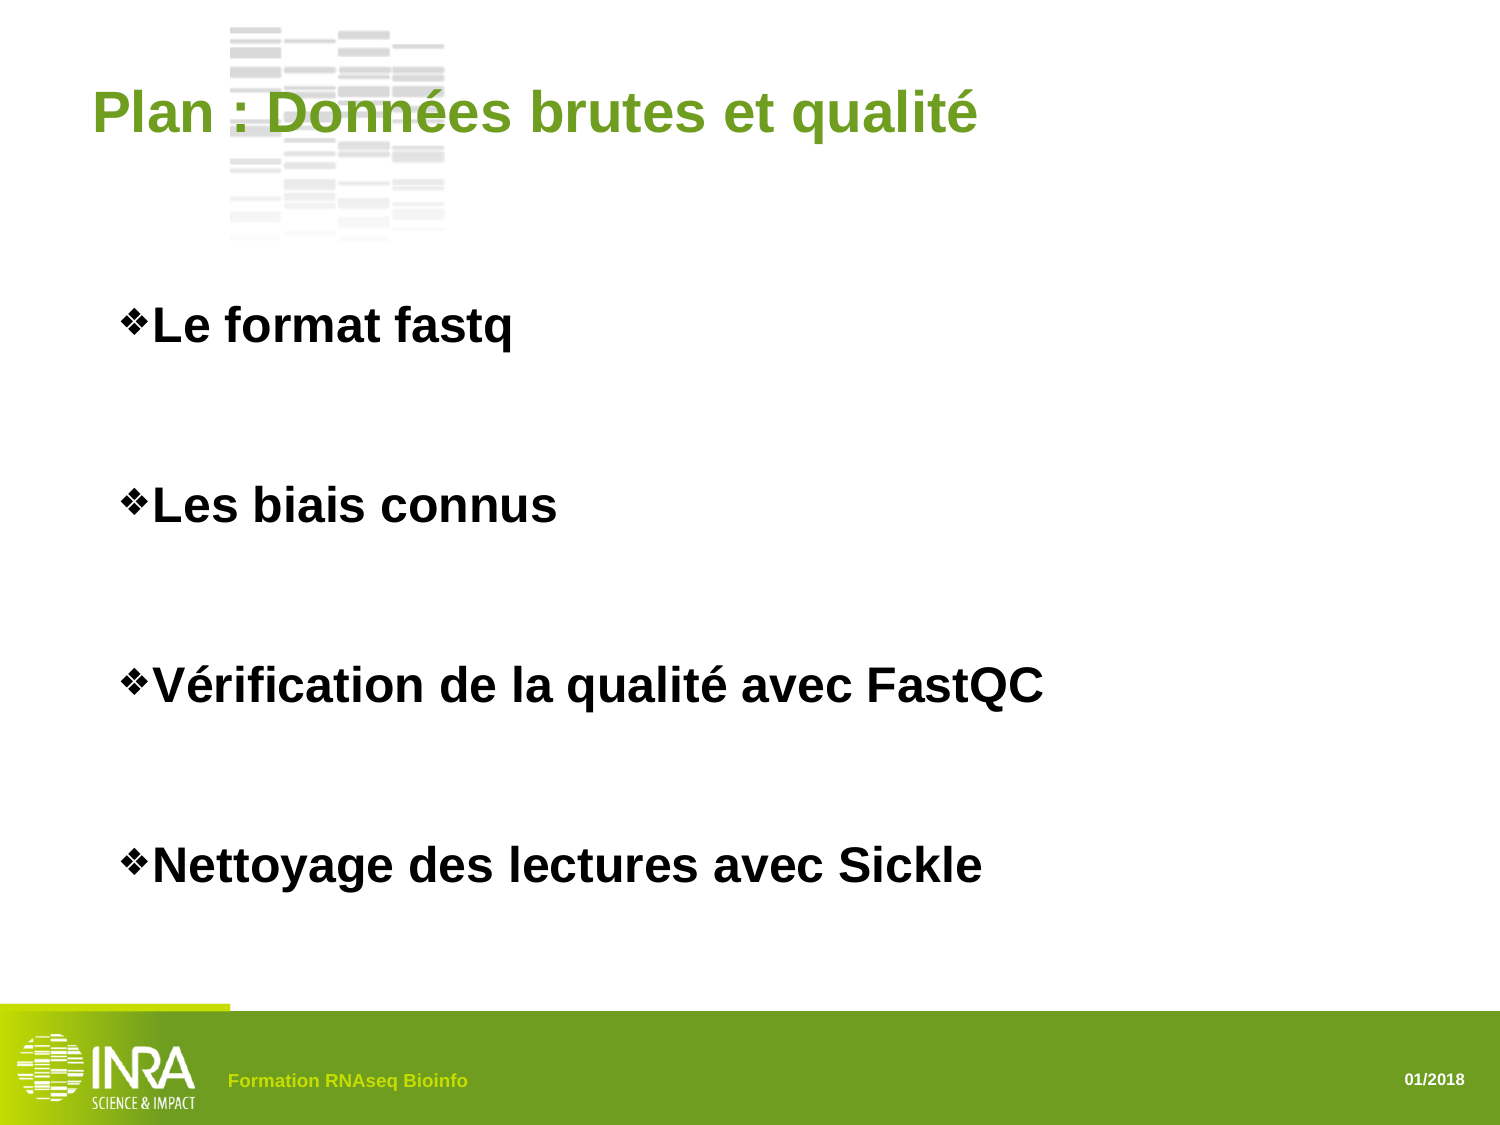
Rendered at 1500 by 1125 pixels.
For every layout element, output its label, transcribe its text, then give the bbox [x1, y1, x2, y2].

picture [230, 7, 445, 61]
picture [17, 1034, 195, 1109]
text_box Le format fastq Les biais connus Vérification de la qualité avec FastQC Nettoyage des lectures avec Sickle [102, 157, 1391, 871]
text_box Plan : Données brutes et qualité [77, 61, 1411, 157]
